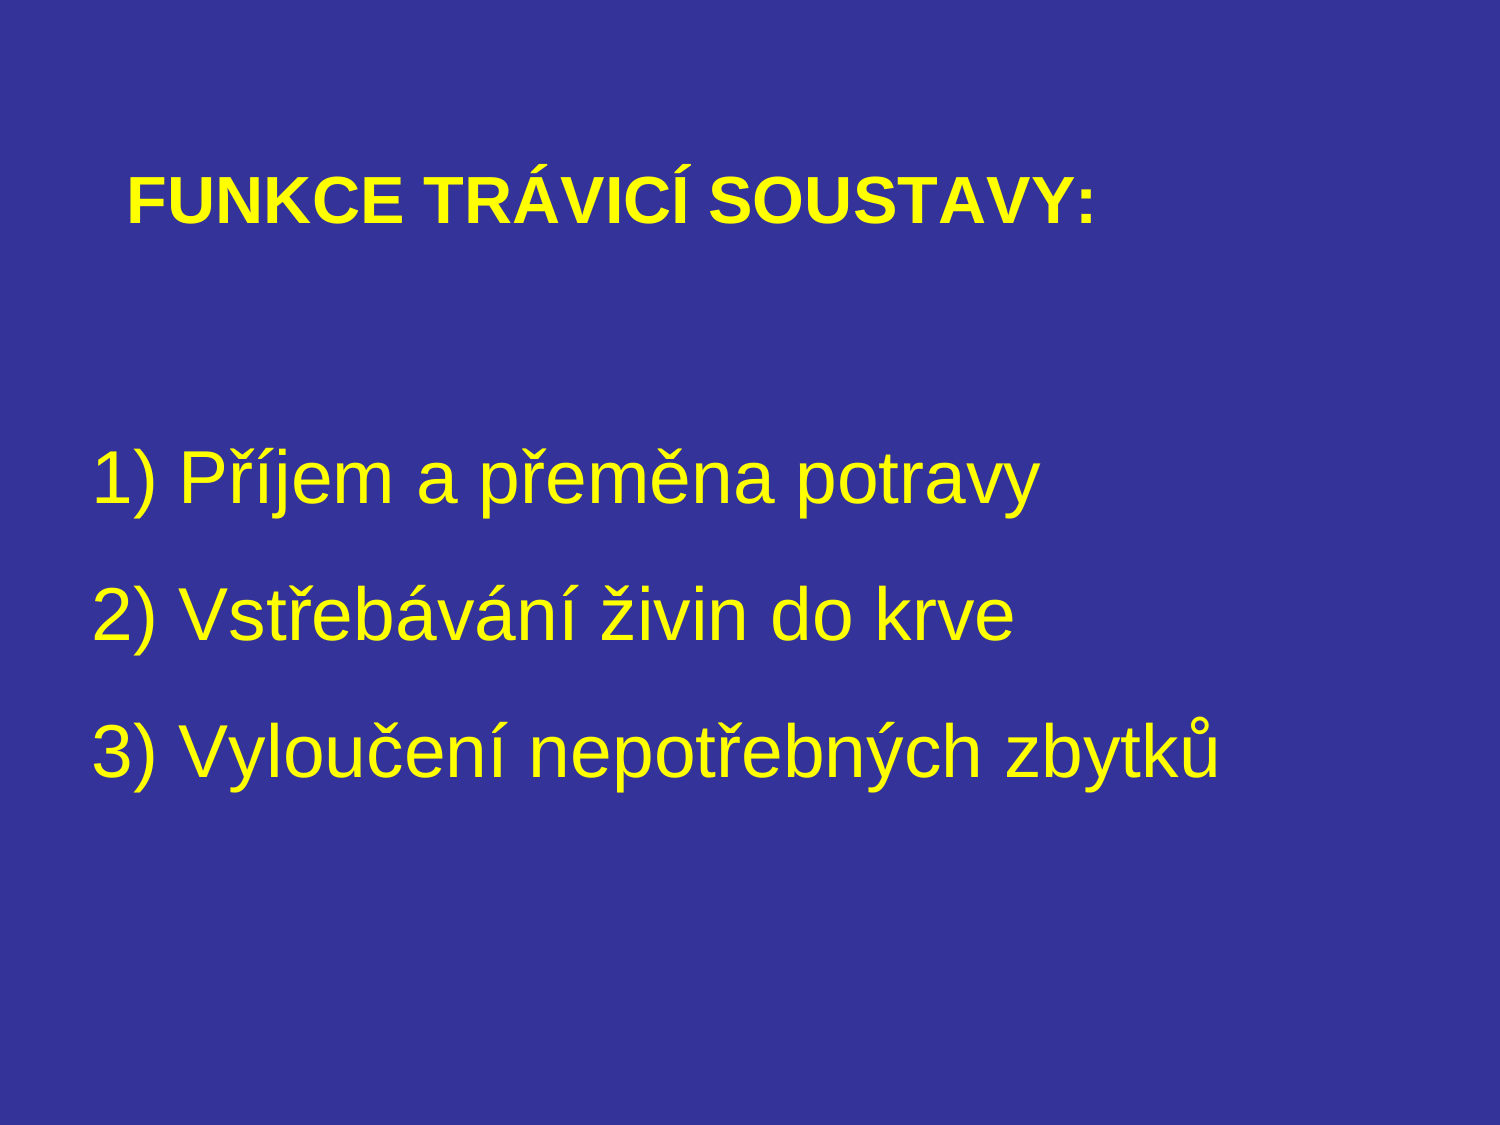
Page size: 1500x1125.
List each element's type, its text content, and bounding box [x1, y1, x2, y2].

text_box Příjem a přeměna potravy Vstřebávání živin do krve Vyloučení nepotřebných zbytků [76, 420, 1282, 800]
text_box FUNKCE TRÁVICÍ SOUSTAVY: [112, 148, 1235, 245]
